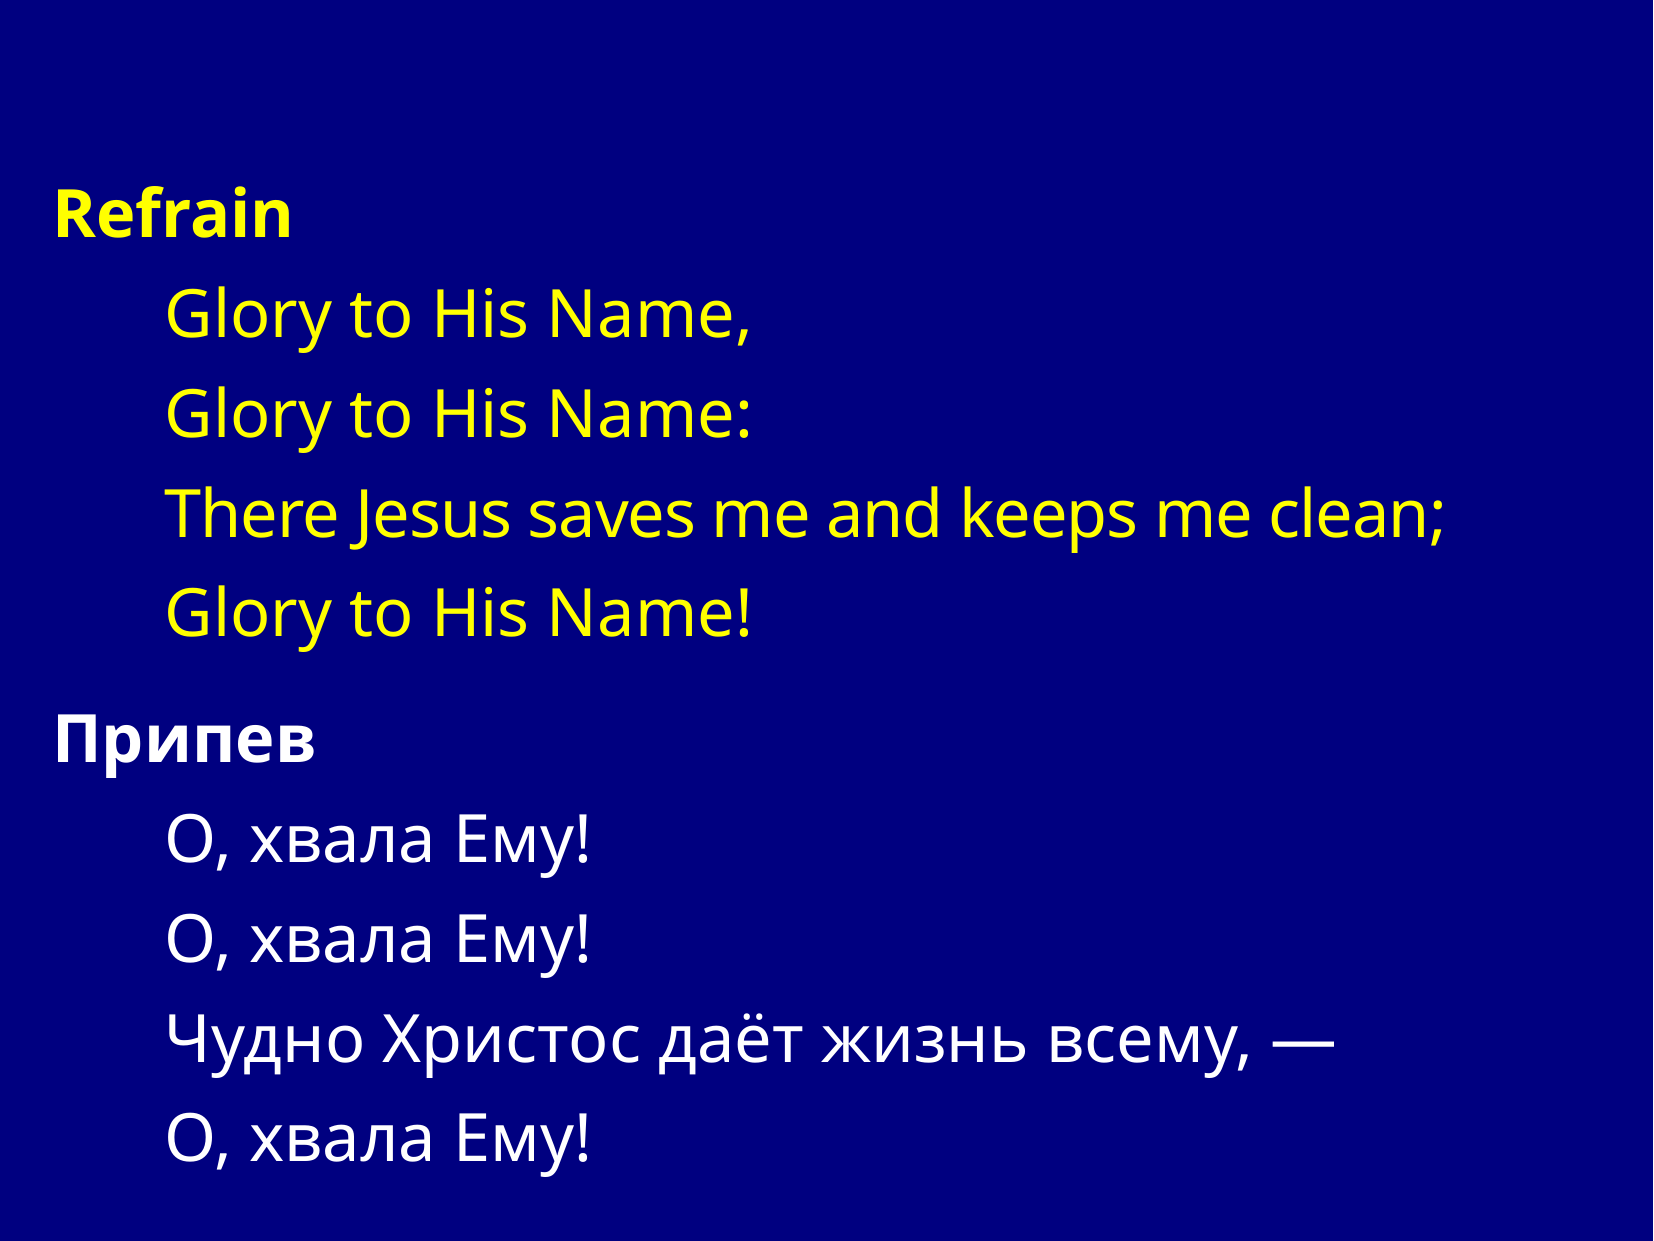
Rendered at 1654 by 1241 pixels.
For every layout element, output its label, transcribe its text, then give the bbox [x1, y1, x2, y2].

text_box Refrain Glory to His Name, Glory to His Name: There Jesus saves me and keeps me clean; Glory to His Name! [37, 150, 1653, 638]
text_box Припев О, хвала Ему! О, хвала Ему! Чудно Христос даёт жизнь всему, — О, хвала Ему! [37, 675, 1653, 1163]
